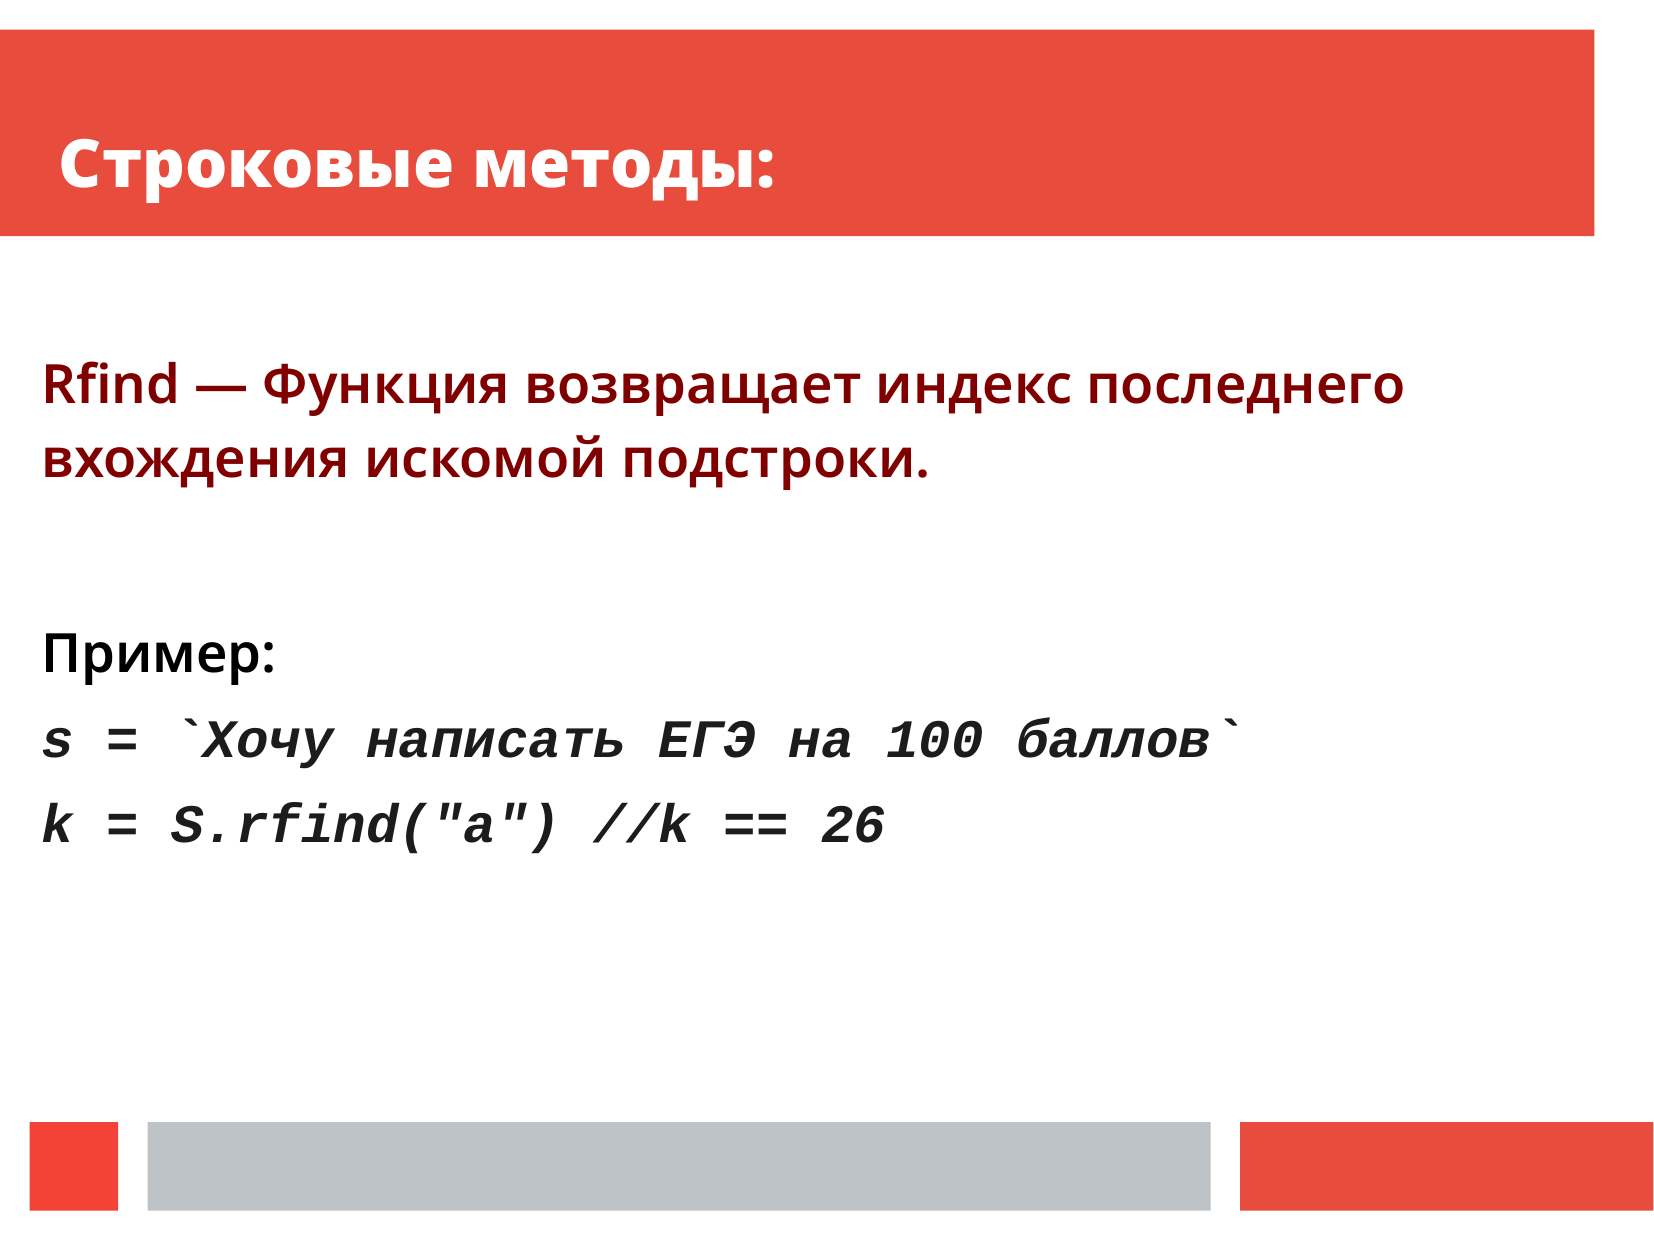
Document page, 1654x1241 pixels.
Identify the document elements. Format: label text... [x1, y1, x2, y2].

title Строковые методы: [59, 59, 1595, 207]
list Rfind — Функция возвращает индекс последнего вхождения искомой подстроки. Пример: s = `Хочу написать ЕГЭ на 100 баллов` k = S.rfind("а") //k == 26 [41, 259, 1630, 1111]
